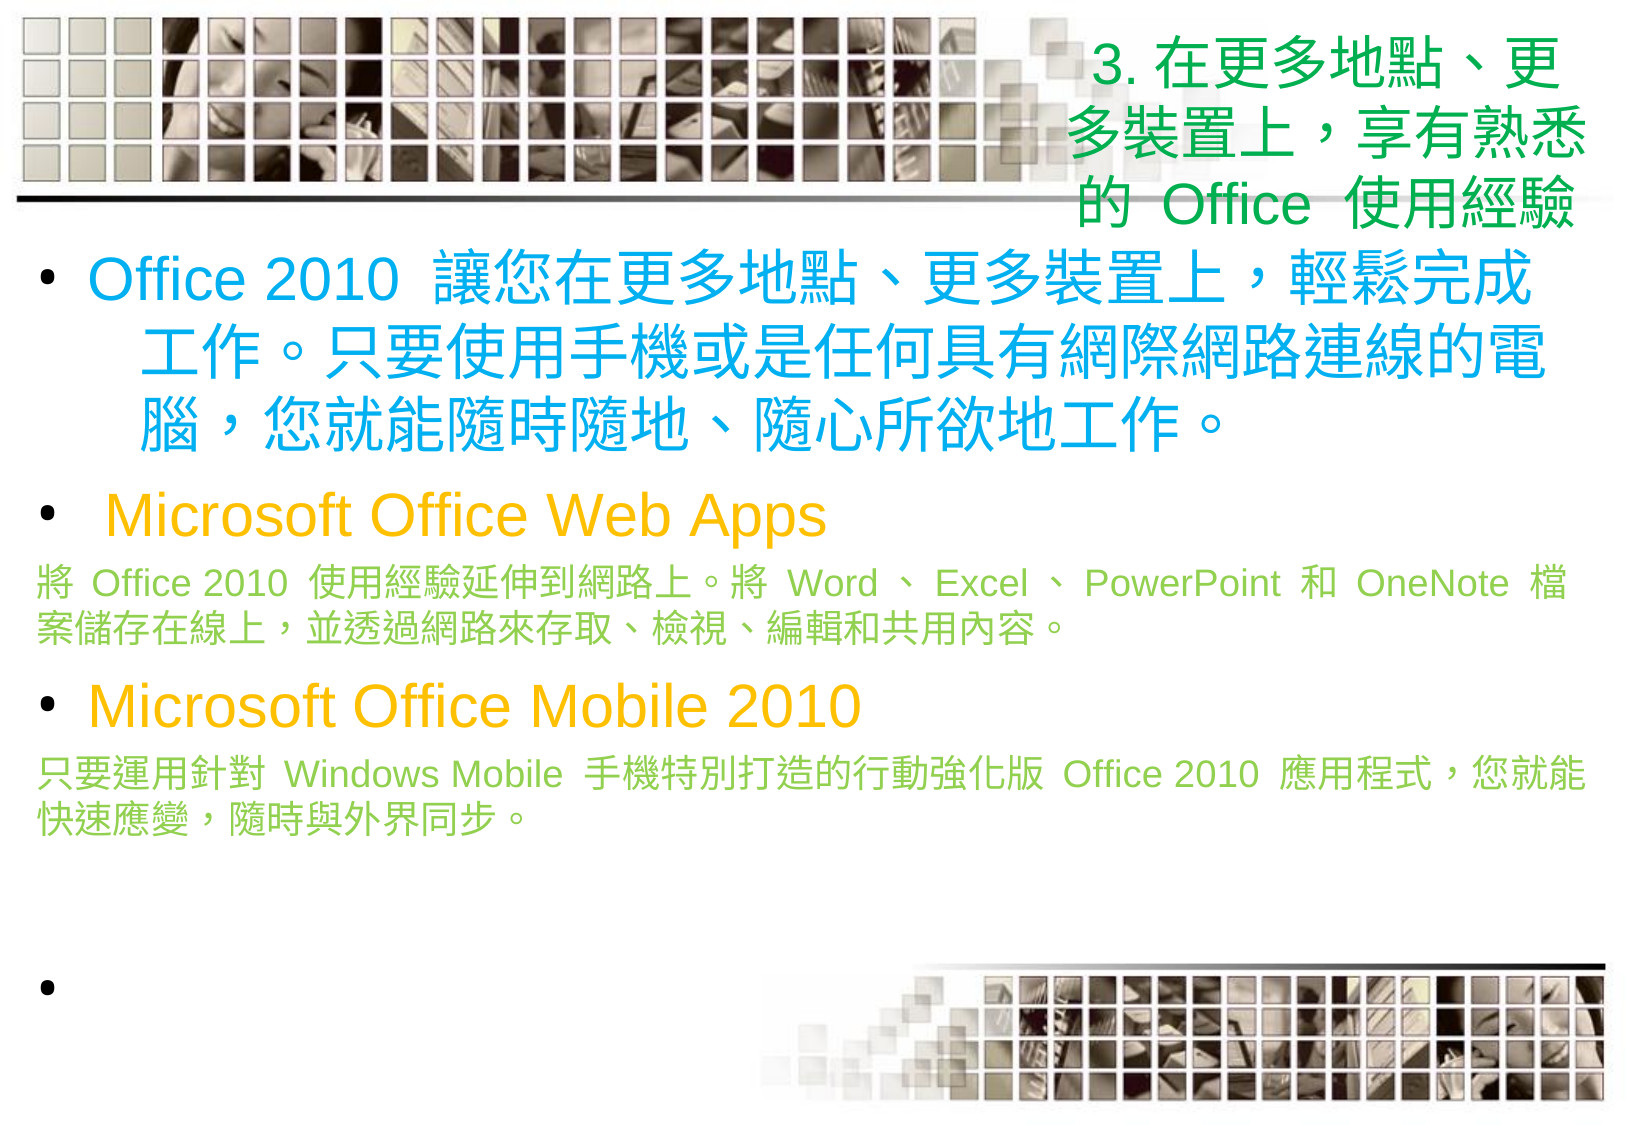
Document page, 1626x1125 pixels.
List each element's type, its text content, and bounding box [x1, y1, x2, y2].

list Office 2010 讓您在更多地點、更多裝置上，輕鬆完成工作。只要使用手機或是任何具有網際網路連線的電腦，您就能隨時隨地、隨心所欲地工作。 Microsoft Office Web Apps 將 Office 2010 使用經驗延伸到網路上。將 Word、Excel、PowerPoint 和 OneNote 檔案儲存在線上，並透過網路來存取、檢視、編輯和共用內容。 Microsoft Office Mobile 2010 只要運用針對 Windows Mobile 手機特別打造的行動強化版 Office 2010 應用程式，您就能快速應變，隨時與外界同步。 [21, 231, 1604, 941]
title 3.在更多地點、更多裝置上，享有熟悉的 Office 使用經驗 [1048, 19, 1604, 183]
